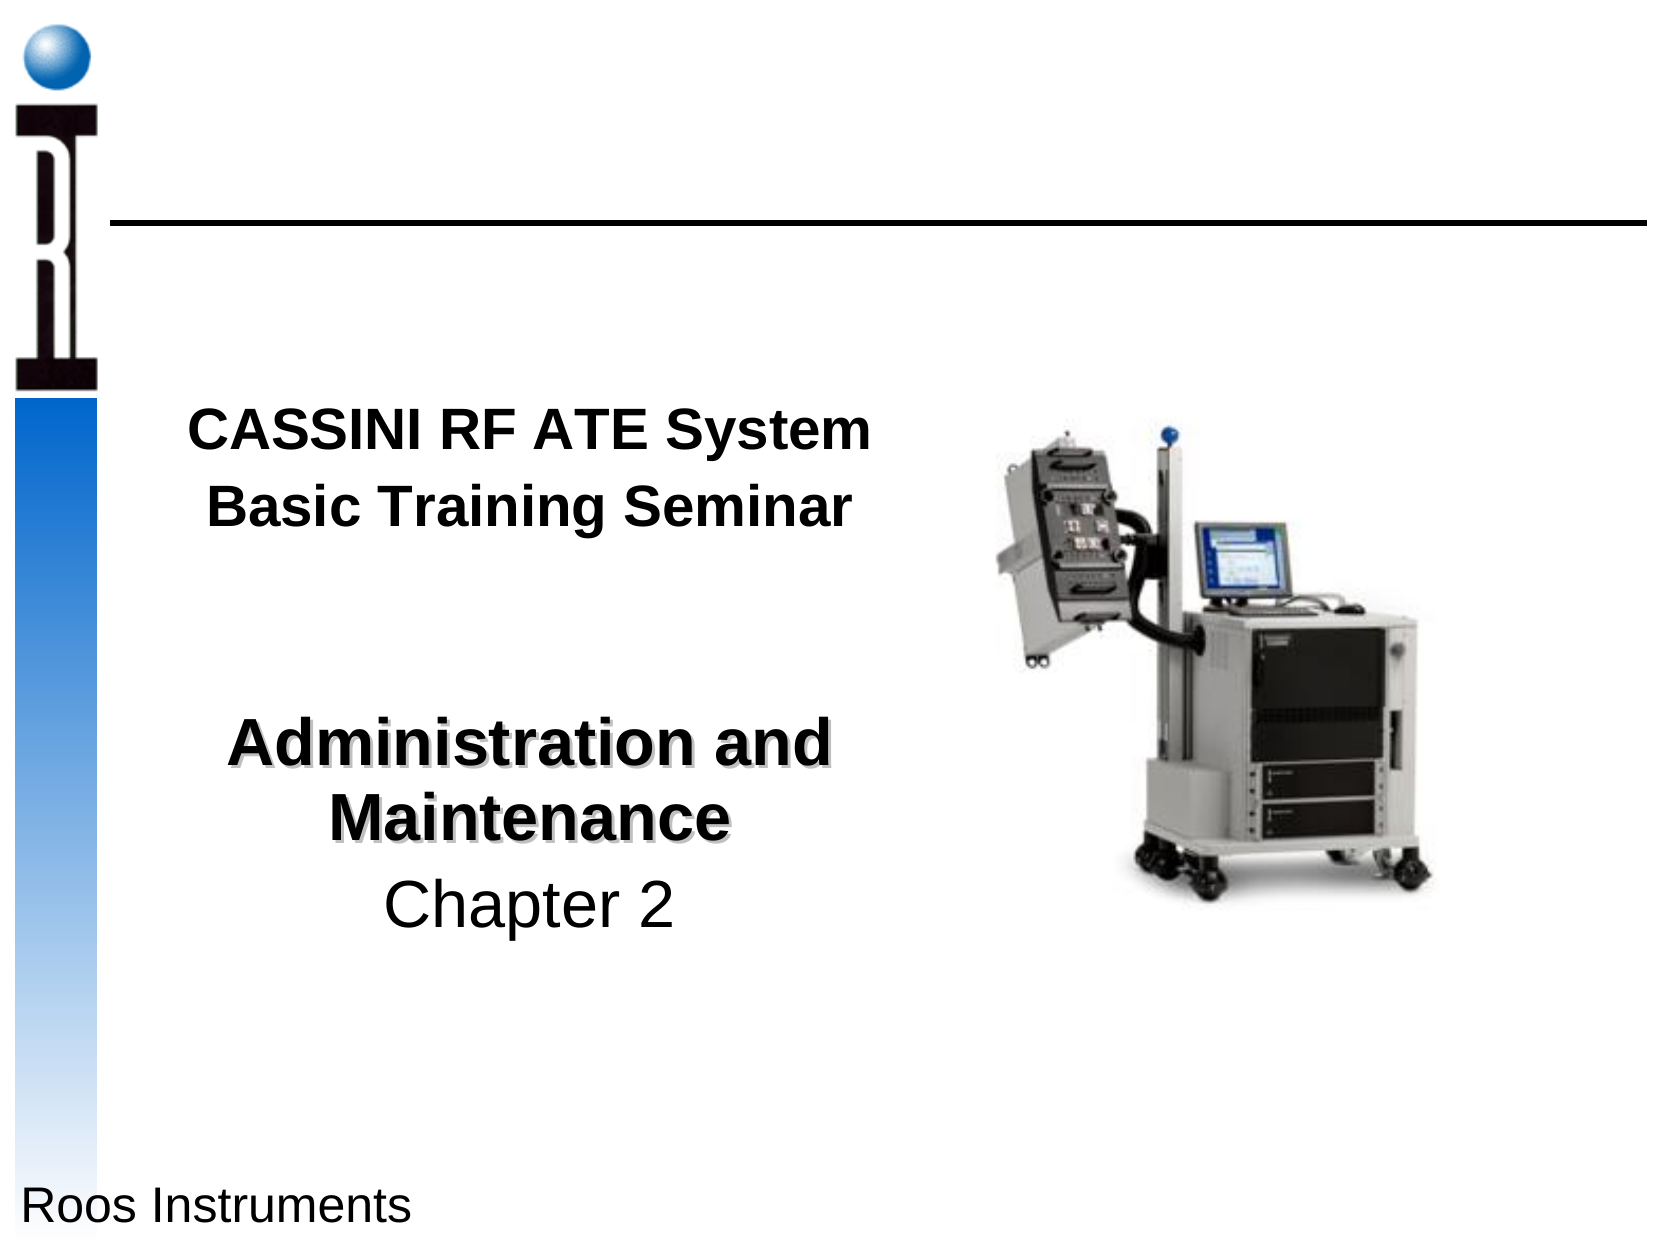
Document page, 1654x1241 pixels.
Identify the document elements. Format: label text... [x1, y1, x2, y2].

picture [929, 318, 1471, 995]
list CASSINI RF ATE System Basic Training Seminar Administration and Maintenance Chapter 2 [163, 384, 897, 1041]
picture [11, 20, 103, 398]
